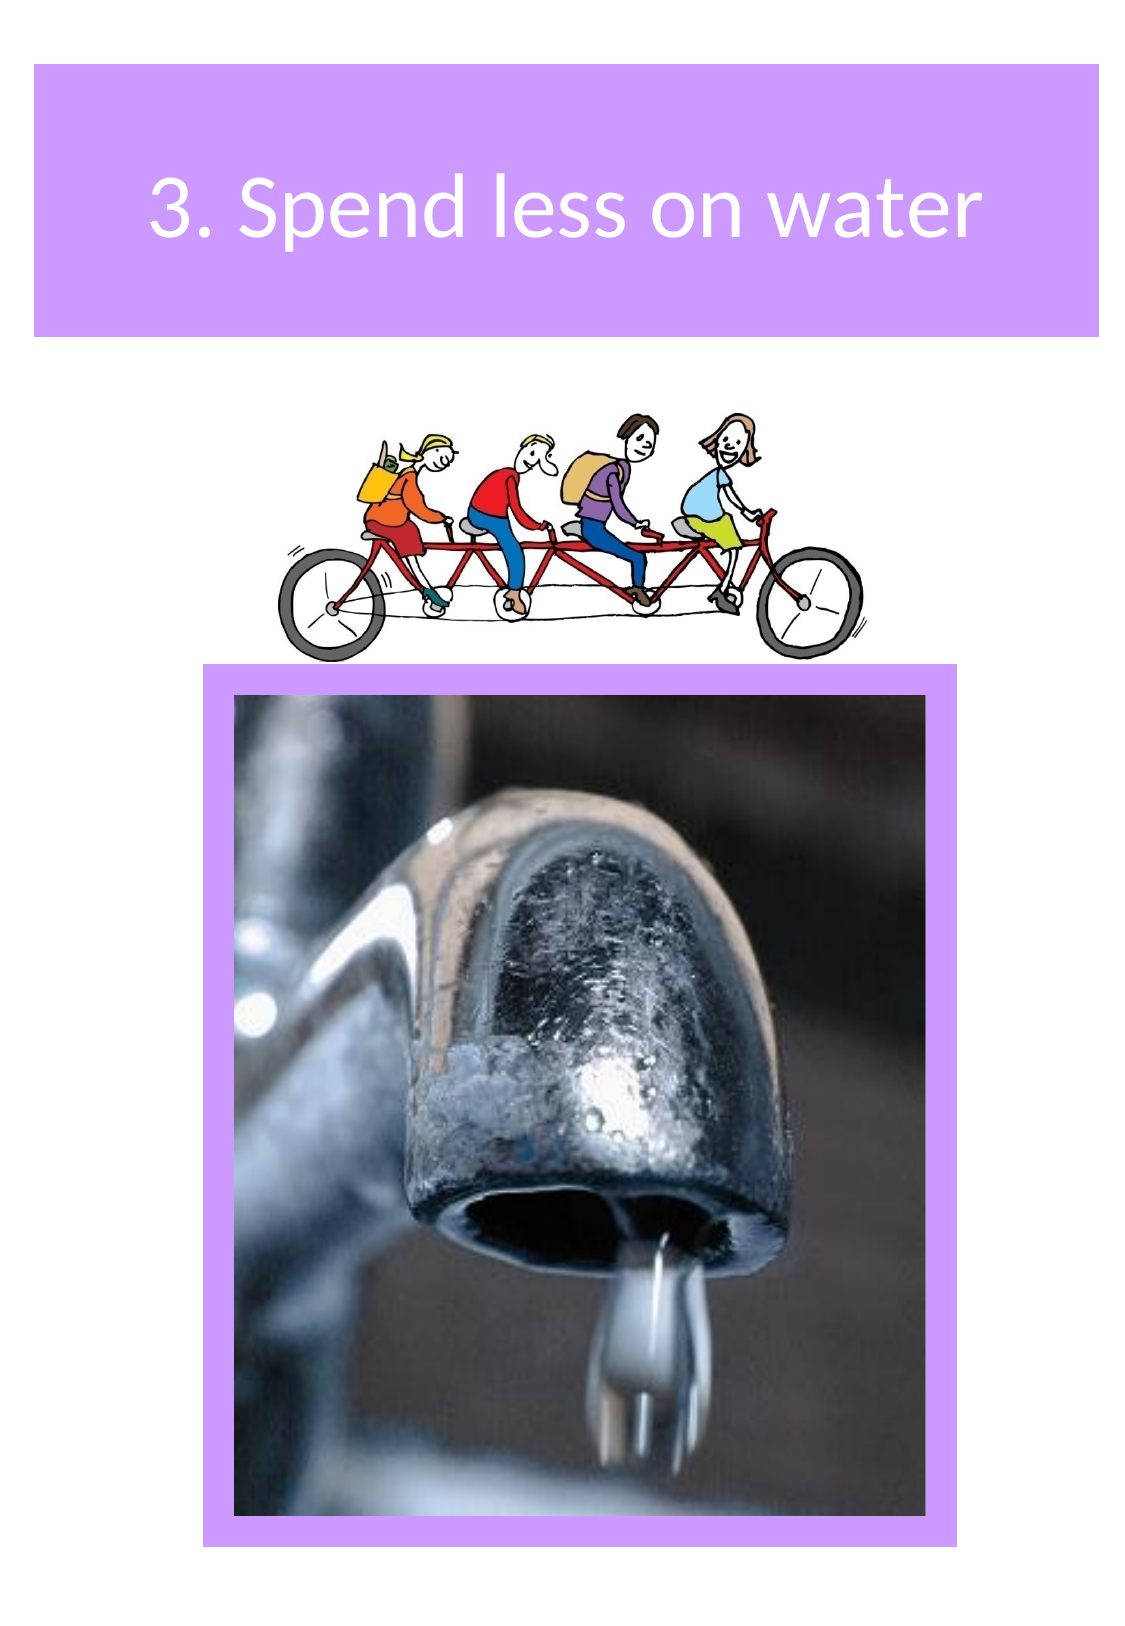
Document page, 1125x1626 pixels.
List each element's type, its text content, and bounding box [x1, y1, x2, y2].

picture [278, 413, 867, 663]
title 3. Spend less on water [34, 65, 1098, 336]
picture [234, 695, 926, 1516]
text_box [816, 0, 1122, 145]
